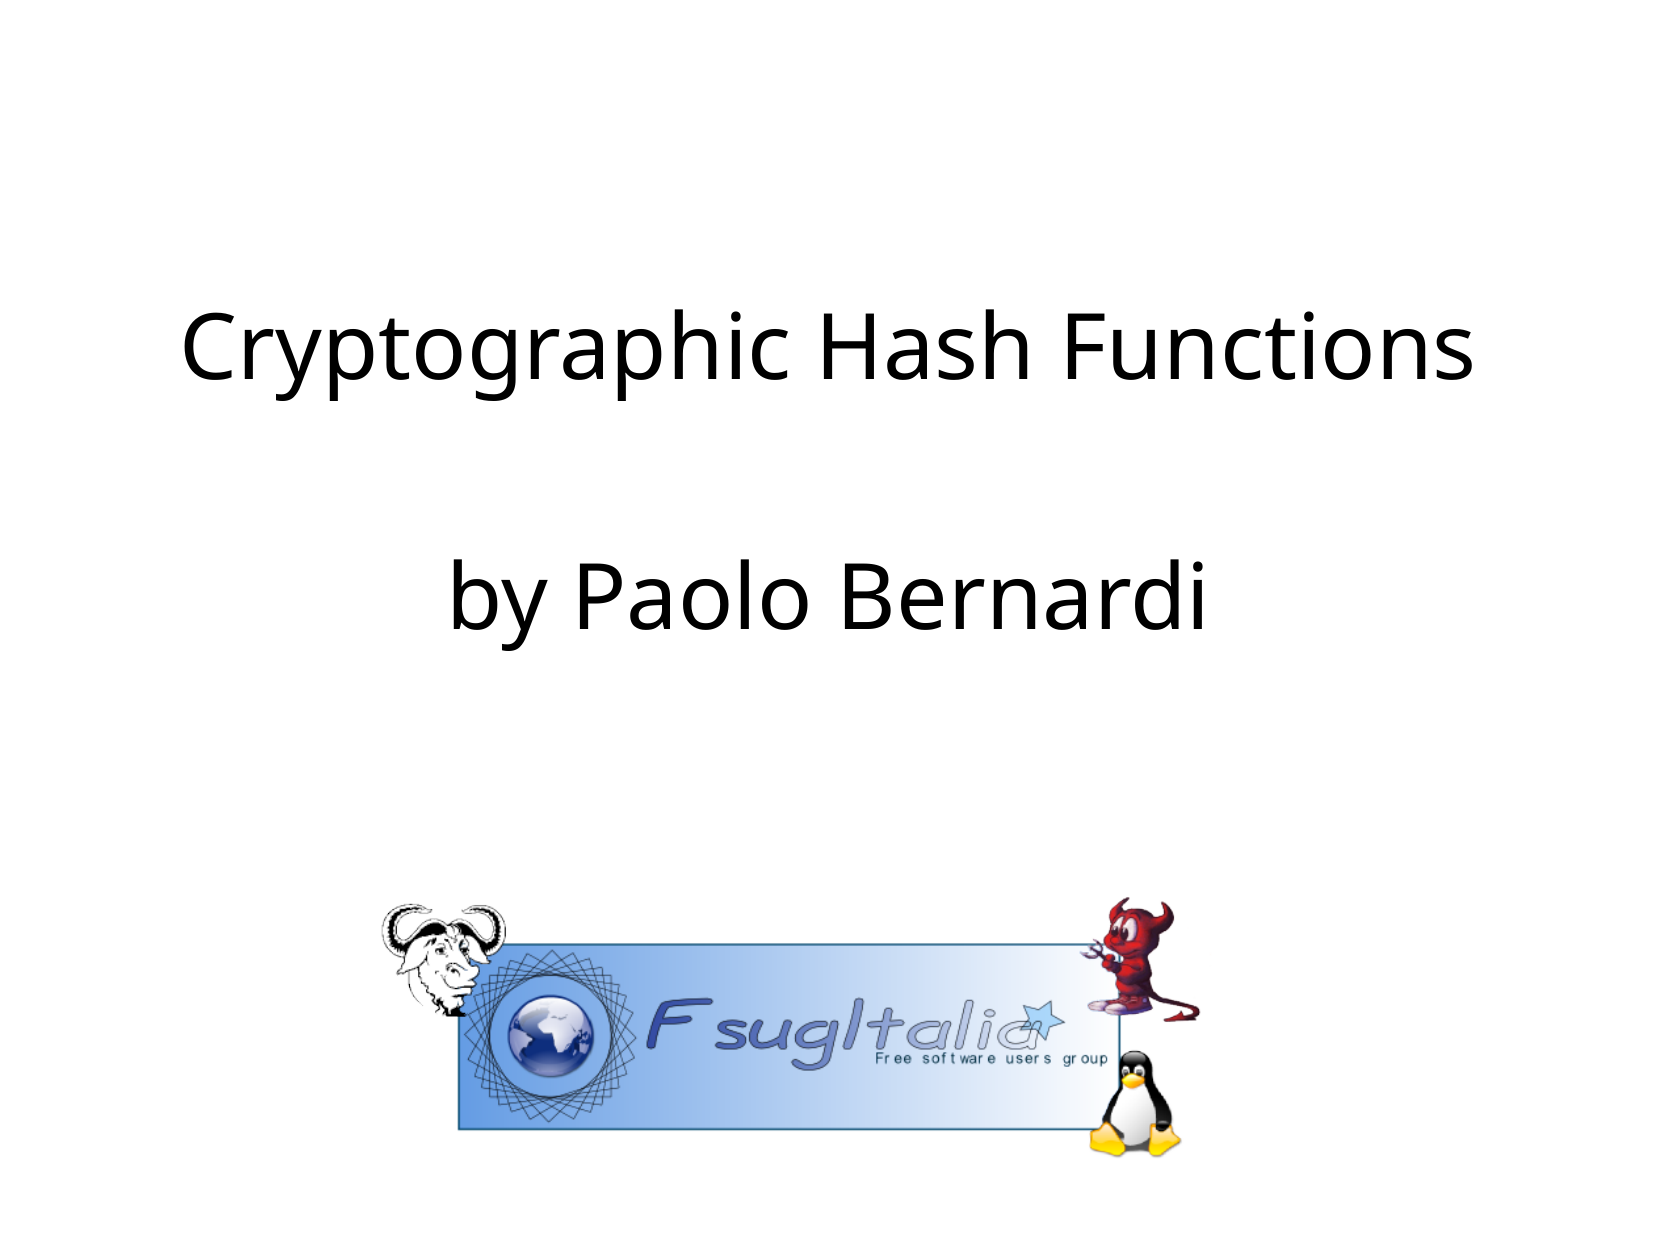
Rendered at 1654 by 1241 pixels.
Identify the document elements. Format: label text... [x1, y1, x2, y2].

subtitle Cryptographic Hash Functions by Paolo Bernardi [84, 196, 1574, 742]
picture [367, 863, 1286, 1159]
